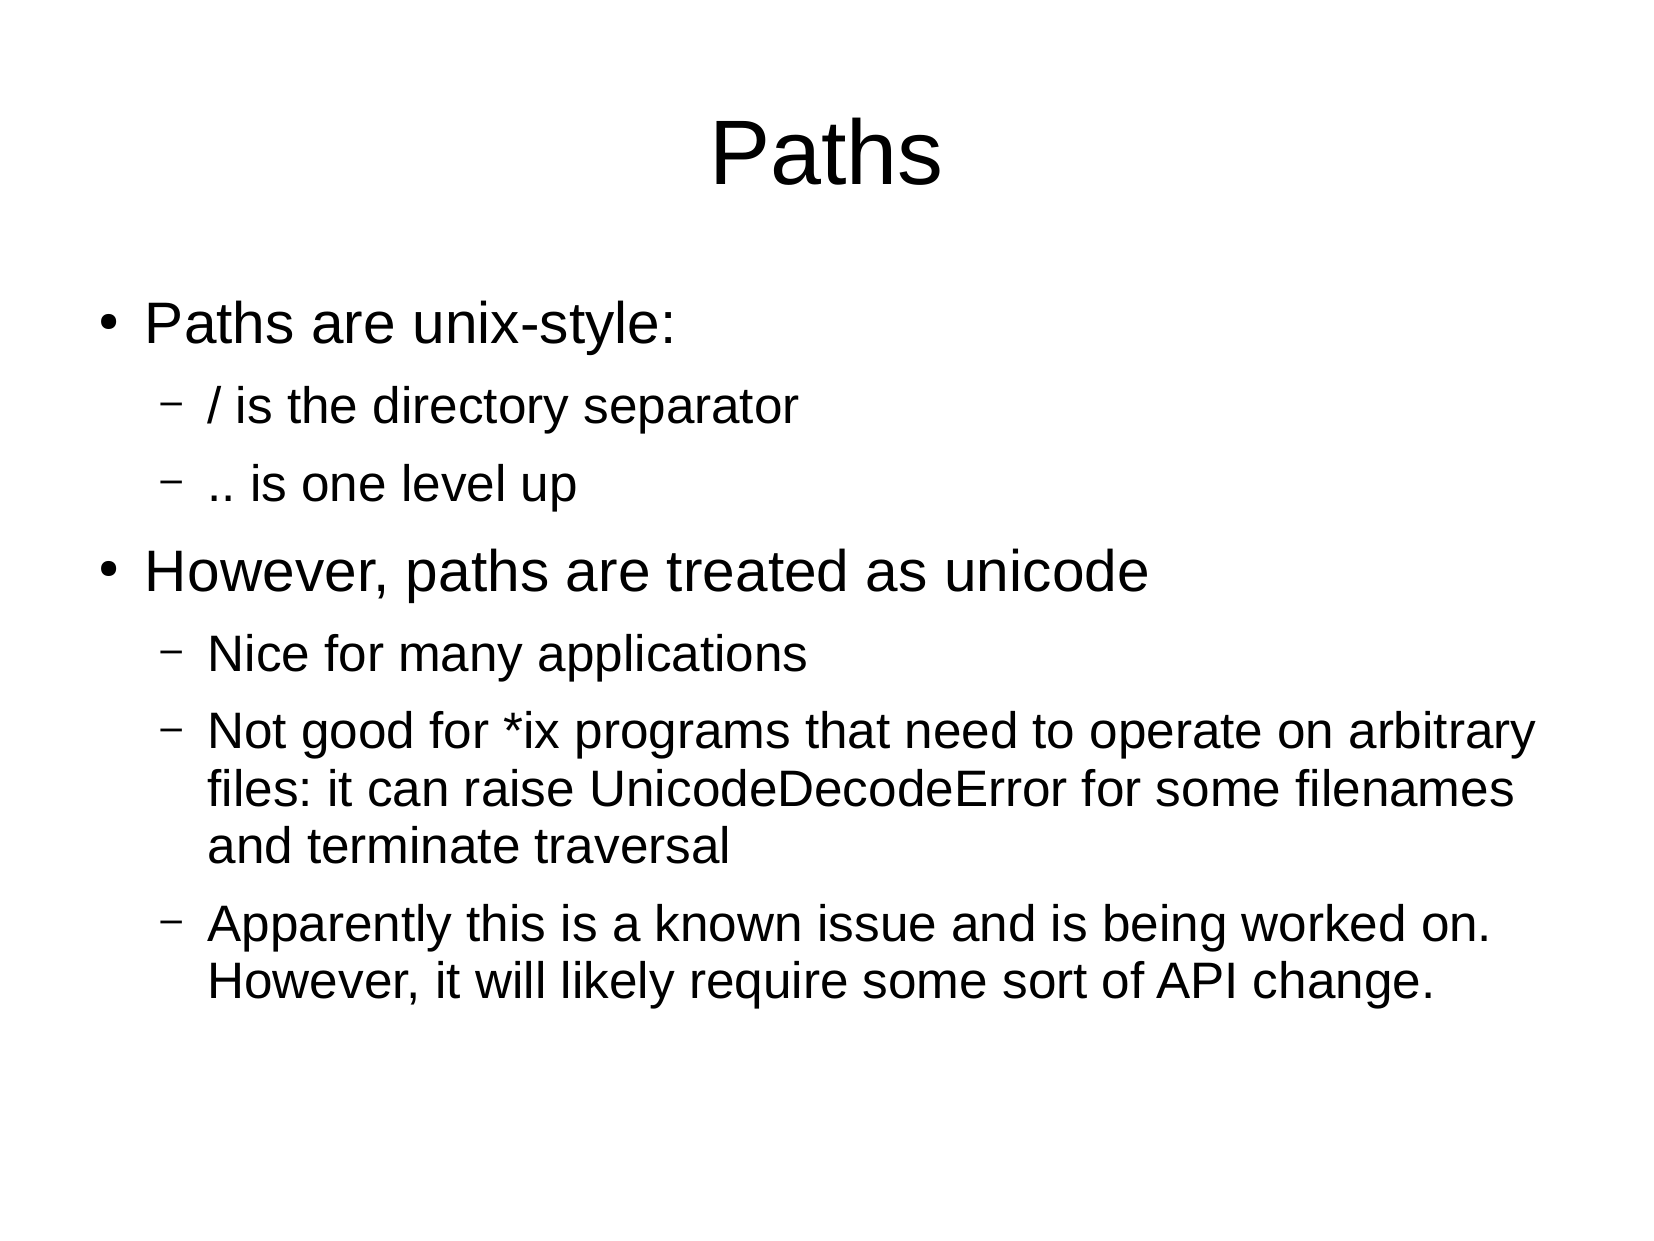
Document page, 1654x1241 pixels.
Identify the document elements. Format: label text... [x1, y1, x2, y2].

list Paths are unix-style: / is the directory separator .. is one level up However, paths are treated as unicode Nice for many applications Not good for *ix programs that need to operate on arbitrary files: it can raise UnicodeDecodeError for some filenames and terminate traversal Apparently this is a known issue and is being worked on. However, it will likely require some sort of API change. [82, 290, 1571, 1010]
title Paths [82, 49, 1571, 257]
